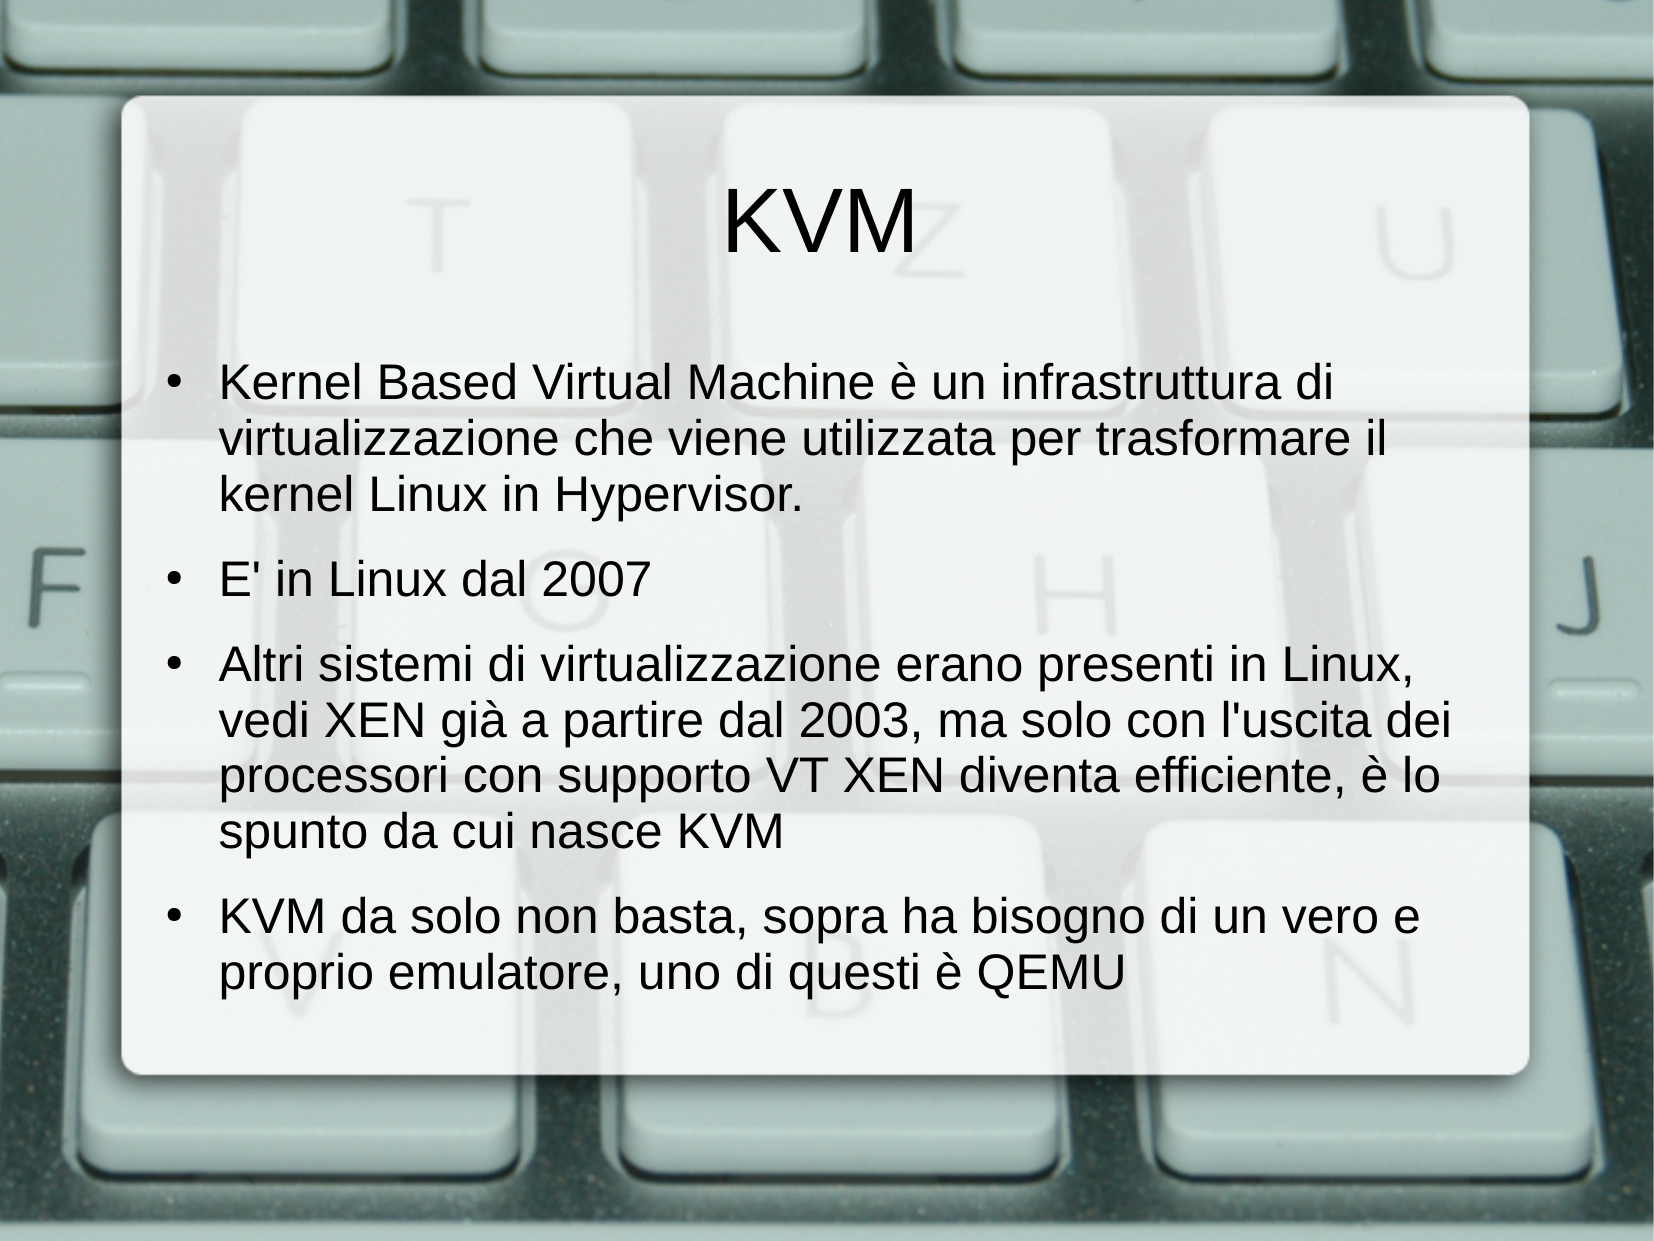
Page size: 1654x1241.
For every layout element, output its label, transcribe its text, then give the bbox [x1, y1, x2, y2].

title KVM [135, 117, 1506, 325]
list Kernel Based Virtual Machine è un infrastruttura di virtualizzazione che viene utilizzata per trasformare il kernel Linux in Hypervisor. E' in Linux dal 2007 Altri sistemi di virtualizzazione erano presenti in Linux, vedi XEN già a partire dal 2003, ma solo con l'uscita dei processori con supporto VT XEN diventa efficiente, è lo spunto da cui nasce KVM KVM da solo non basta, sopra ha bisogno di un vero e proprio emulatore, uno di questi è QEMU [147, 354, 1506, 1074]
picture [0, 0, 1654, 1241]
